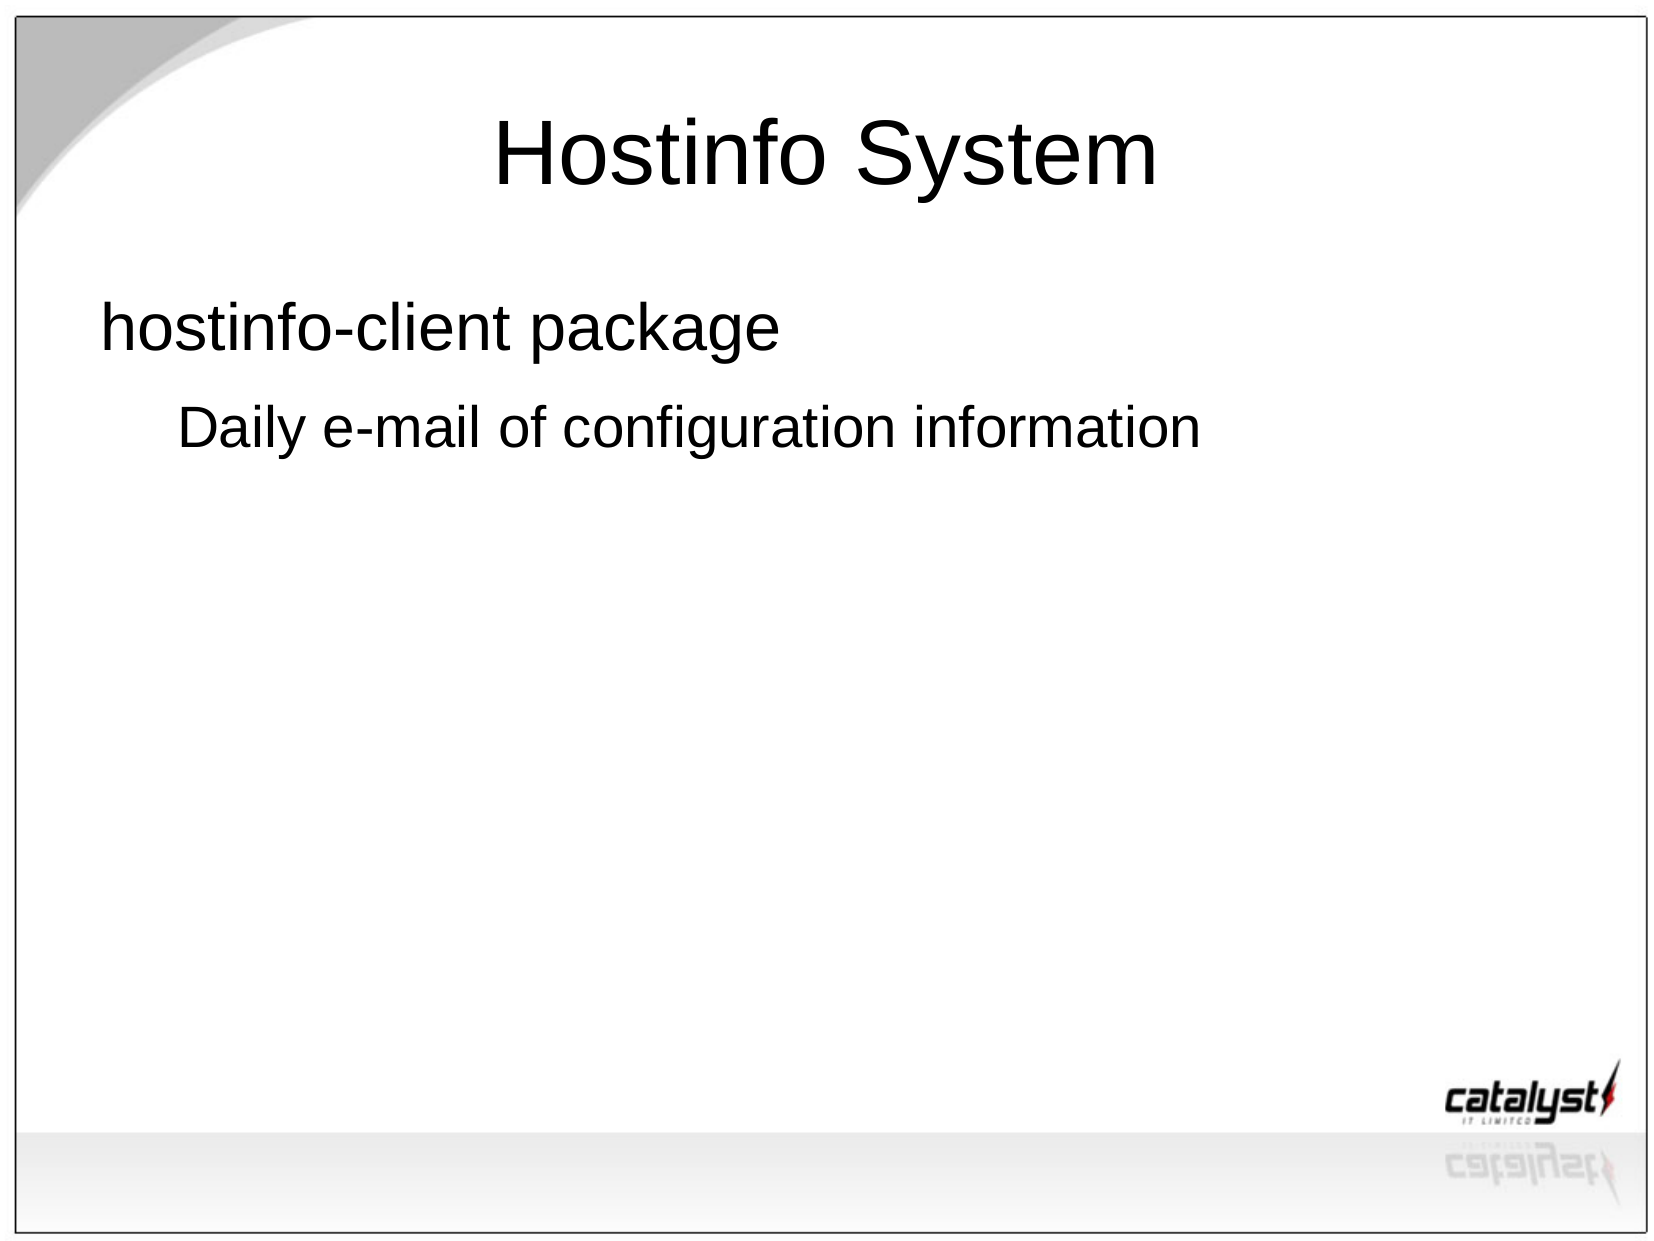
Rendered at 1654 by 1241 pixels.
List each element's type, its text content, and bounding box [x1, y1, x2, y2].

picture [4, 5, 1654, 1241]
list hostinfo-client package Daily e-mail of configuration information [82, 290, 1571, 1094]
title Hostinfo System [82, 56, 1571, 250]
